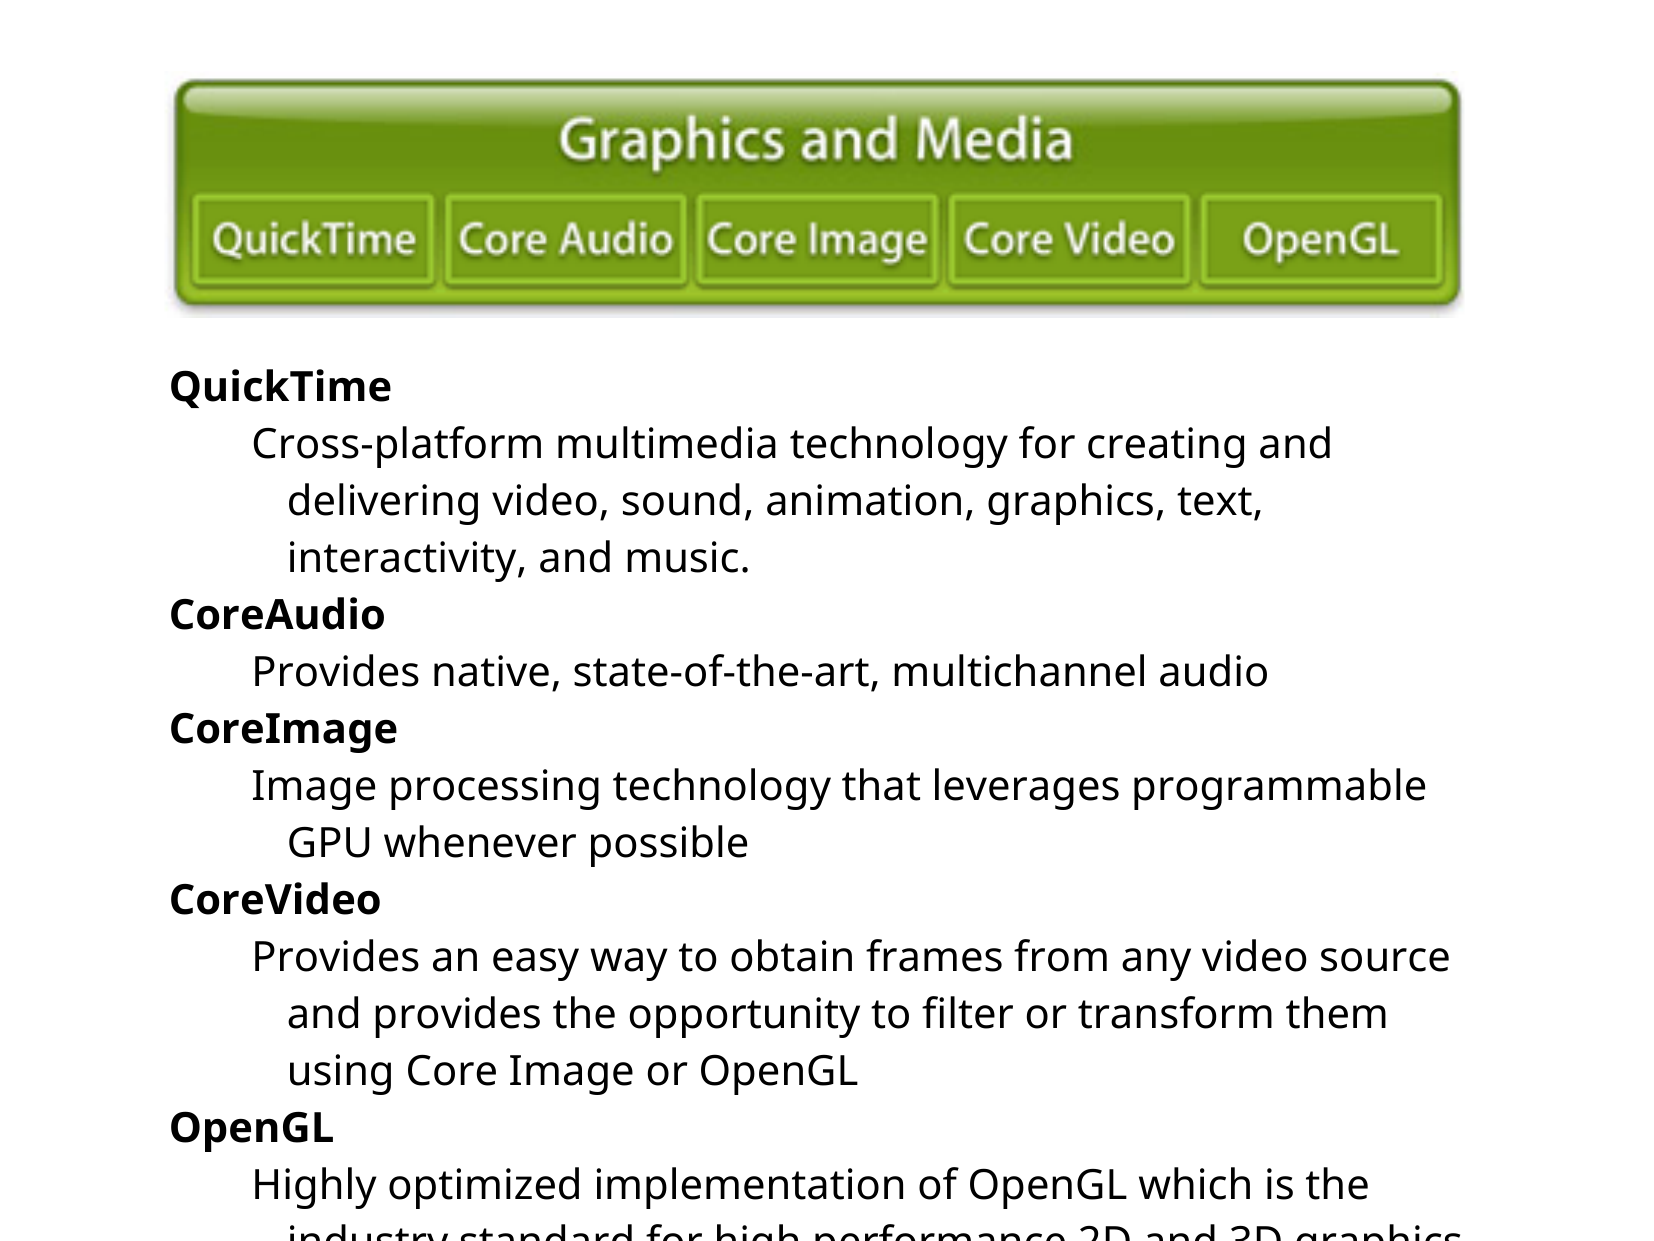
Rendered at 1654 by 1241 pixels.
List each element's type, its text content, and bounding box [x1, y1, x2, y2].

picture [163, 71, 1477, 318]
list QuickTime Cross-platform multimedia technology for creating and delivering video, sound, animation, graphics, text, interactivity, and music. CoreAudio Provides native, state-of-the-art, multichannel audio CoreImage Image processing technology that leverages programmable GPU whenever possible CoreVideo Provides an easy way to obtain frames from any video source and provides the opportunity to filter or transform them using Core Image or OpenGL OpenGL Highly optimized implementation of OpenGL which is the industry standard for high performance 2D and 3D graphics [74, 356, 1486, 1139]
